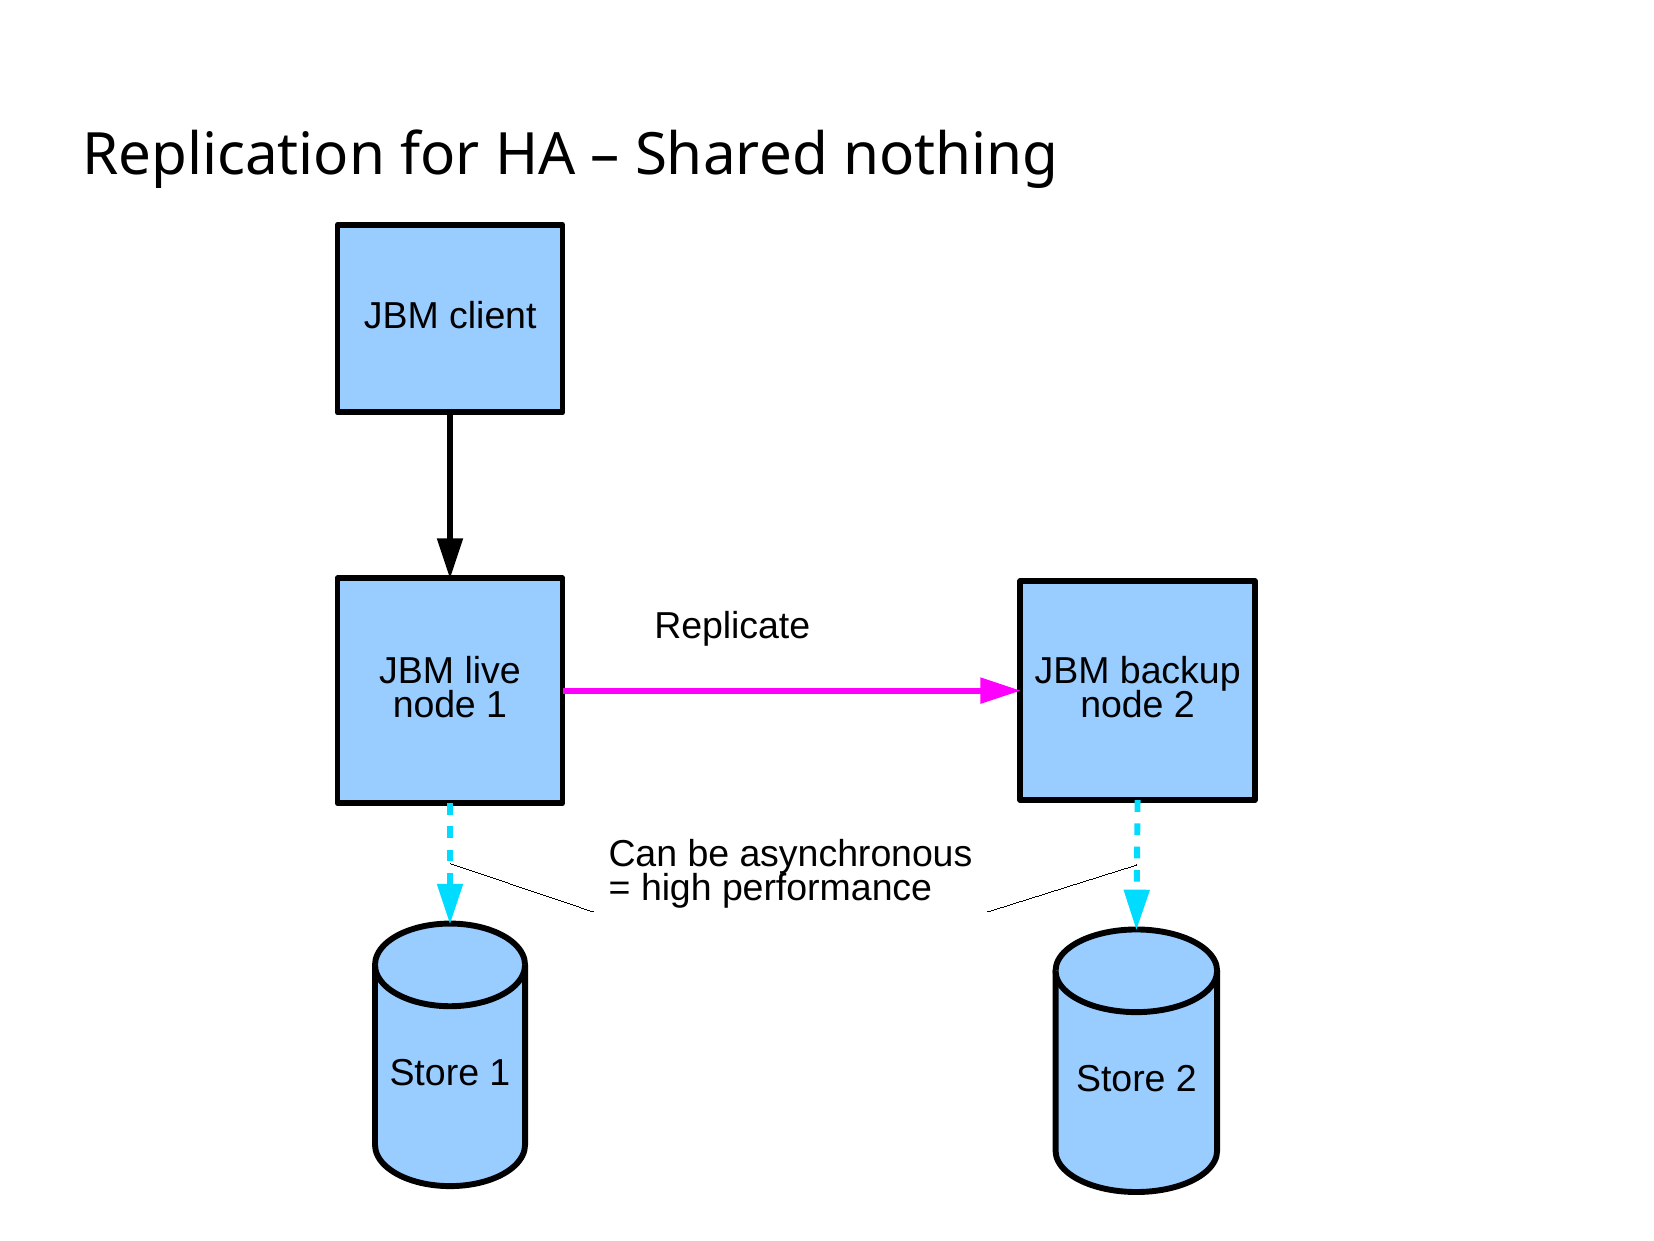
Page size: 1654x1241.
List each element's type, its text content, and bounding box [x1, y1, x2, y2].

text_box Can be asynchronous = high performance [593, 831, 988, 993]
title Replication for HA – Shared nothing [82, 56, 1571, 249]
text_box JBM client [337, 224, 563, 413]
text_box JBM backup node 2 [1020, 581, 1255, 801]
text_box JBM live node 1 [337, 578, 563, 804]
text_box Store 2 [1055, 929, 1218, 1193]
text_box Replicate [639, 604, 826, 676]
text_box Store 1 [375, 923, 526, 1187]
